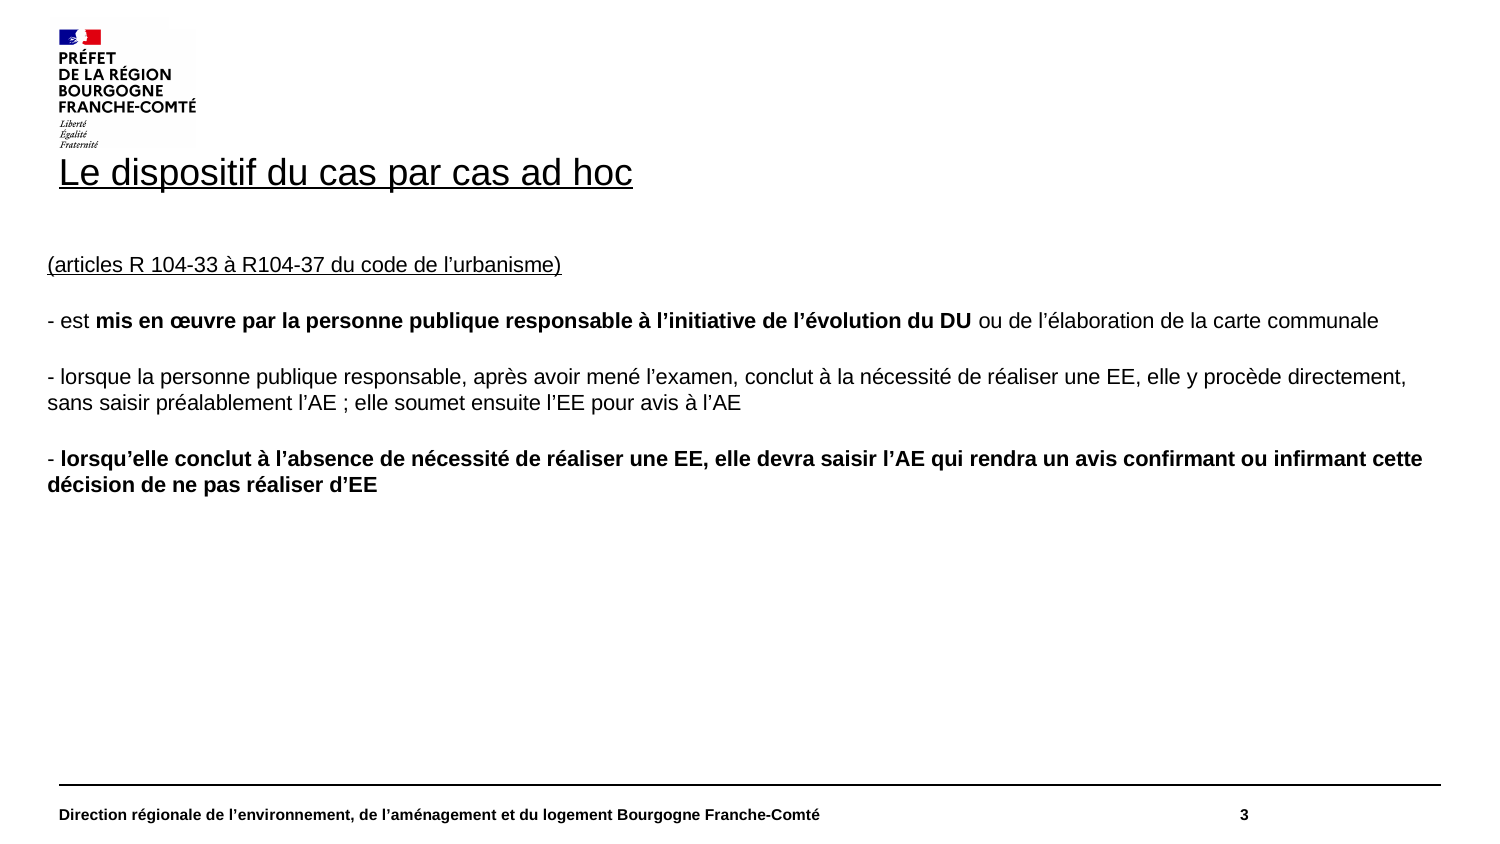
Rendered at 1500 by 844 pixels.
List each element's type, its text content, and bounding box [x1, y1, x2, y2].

list (articles R 104-33 à R104-37 du code de l’urbanisme) - est mis en œuvre par la personne publique responsable à l’initiative de l’évolution du DU ou de l’élaboration de la carte communale - lorsque la personne publique responsable, après avoir mené l’examen, conclut à la nécessité de réaliser une EE, elle y procède directement, sans saisir préalablement l’AE ; elle soumet ensuite l’EE pour avis à l’AE - lorsqu’elle conclut à l’absence de nécessité de réaliser une EE, elle devra saisir l’AE qui rendra un avis confirmant ou infirmant cette décision de ne pas réaliser d’EE [47, 250, 1430, 674]
picture [50, 17, 196, 147]
title Le dispositif du cas par cas ad hoc [59, 147, 1441, 266]
